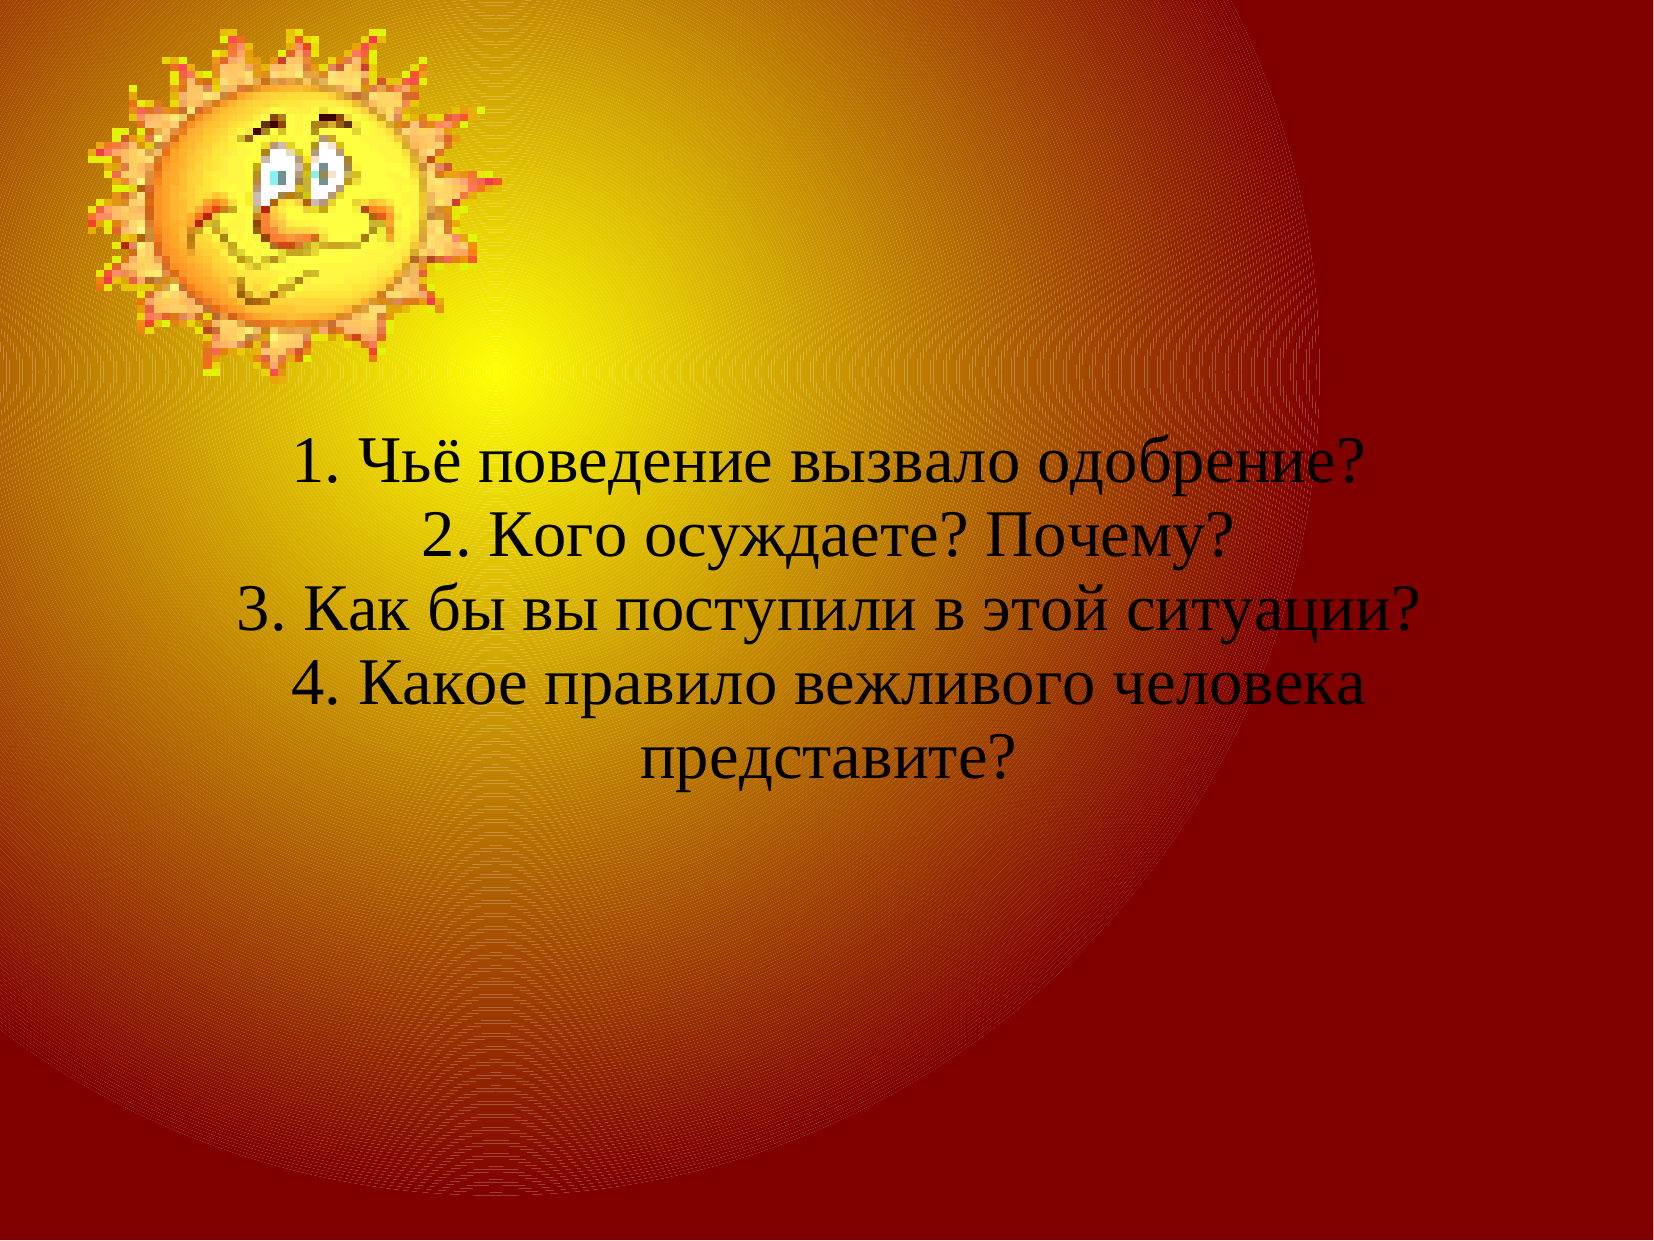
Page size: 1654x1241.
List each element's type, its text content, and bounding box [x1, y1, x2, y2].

picture [88, 29, 502, 384]
subtitle 1. Чьё поведение вызвало одобрение? 2. Кого осуждаете? Почему? 3. Как бы вы поступили в этой ситуации? 4. Какое правило вежливого человека представите? [123, 181, 1536, 1034]
